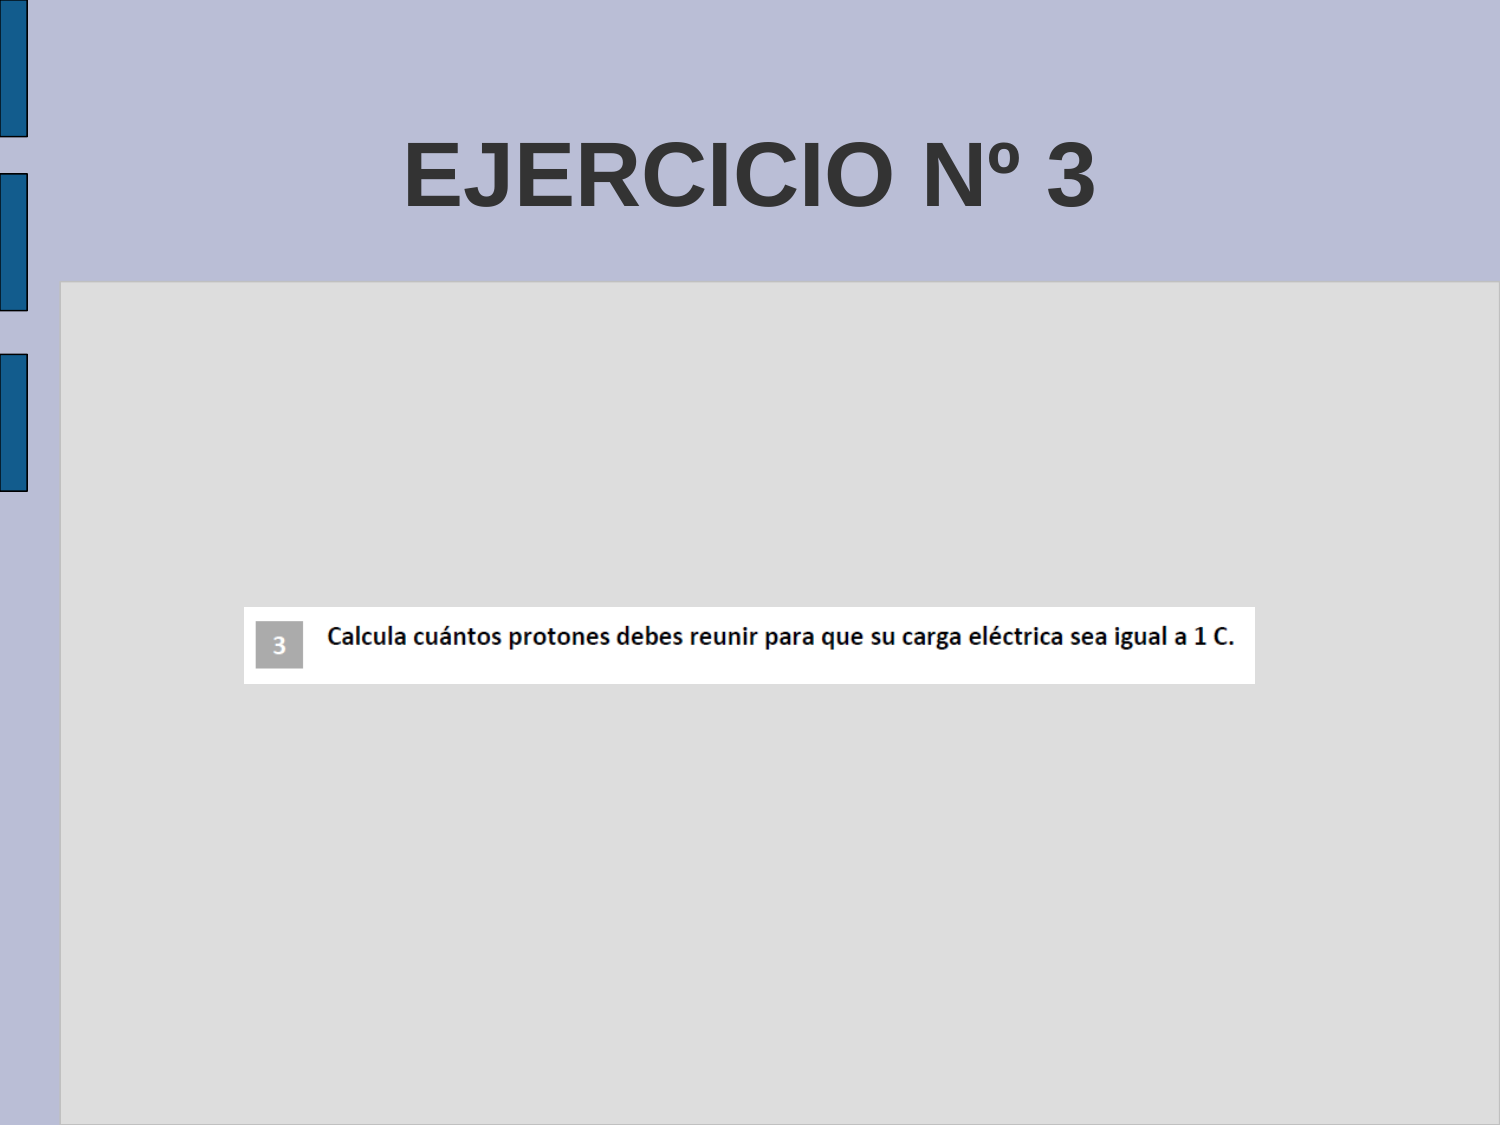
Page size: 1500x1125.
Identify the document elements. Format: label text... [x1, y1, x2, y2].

title EJERCICIO Nº 3 [110, 80, 1391, 271]
picture [244, 607, 1255, 684]
